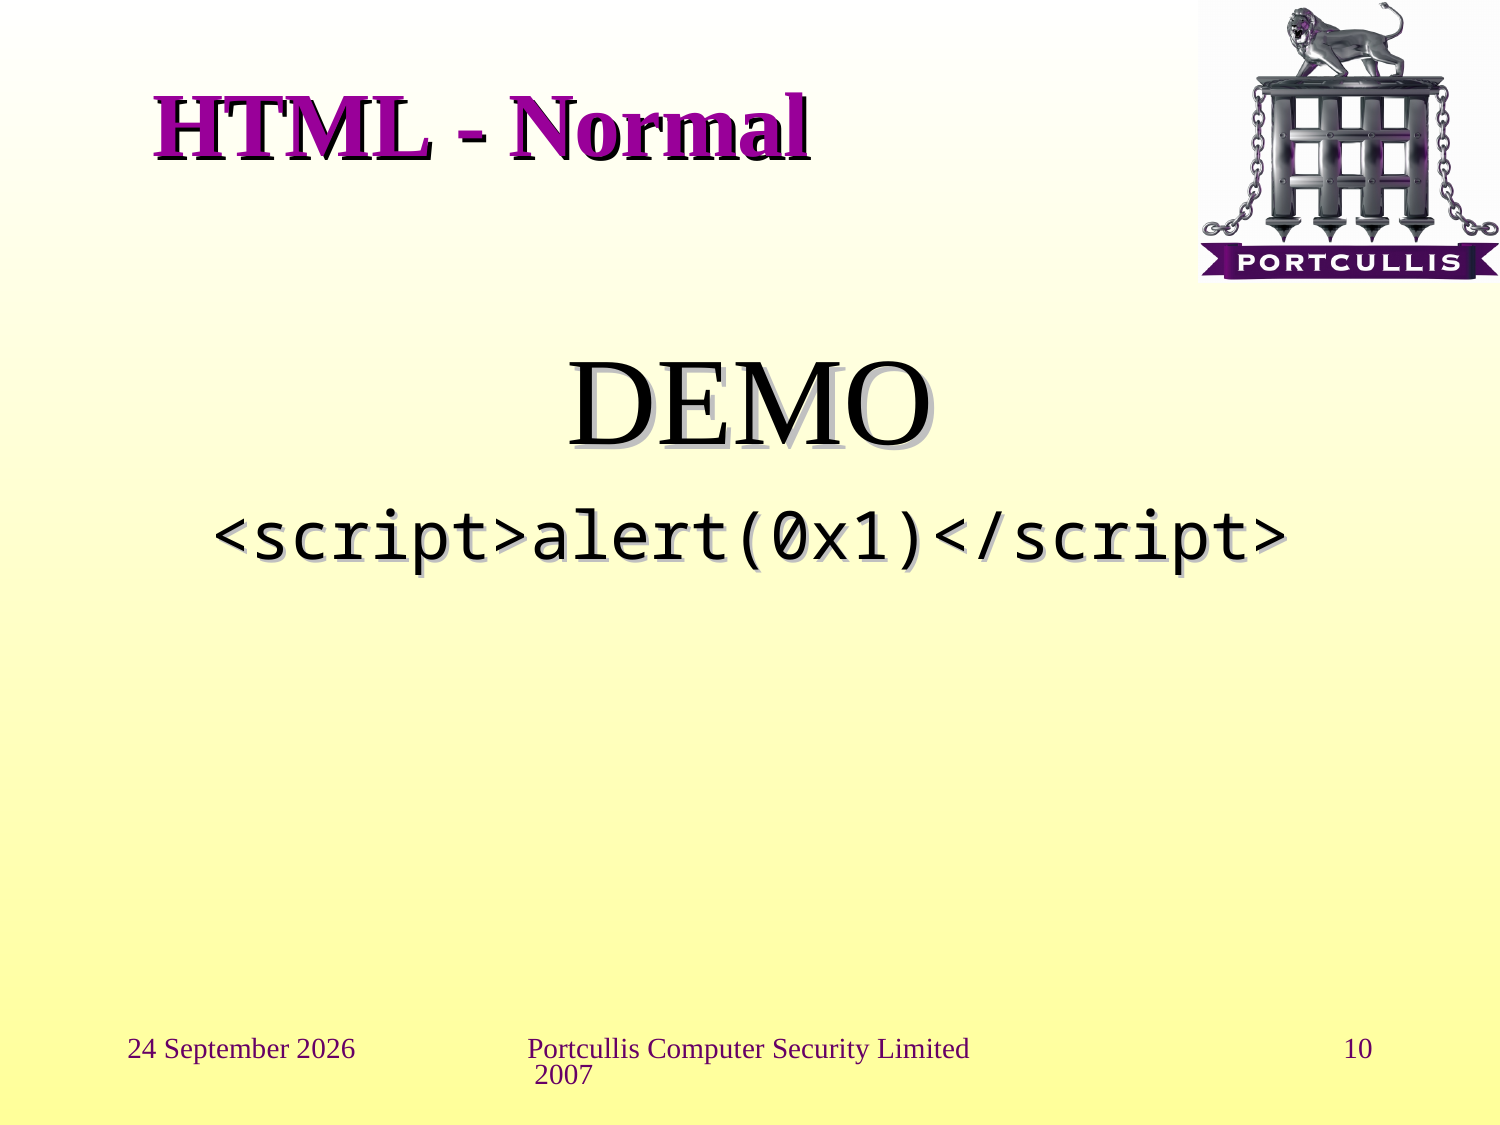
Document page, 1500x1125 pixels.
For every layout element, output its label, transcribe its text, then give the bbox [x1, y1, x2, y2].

list DEMO <script>alert(0x1)</script> [112, 324, 1388, 1001]
title HTML - Normal [0, 0, 963, 250]
picture [1198, 0, 1500, 283]
